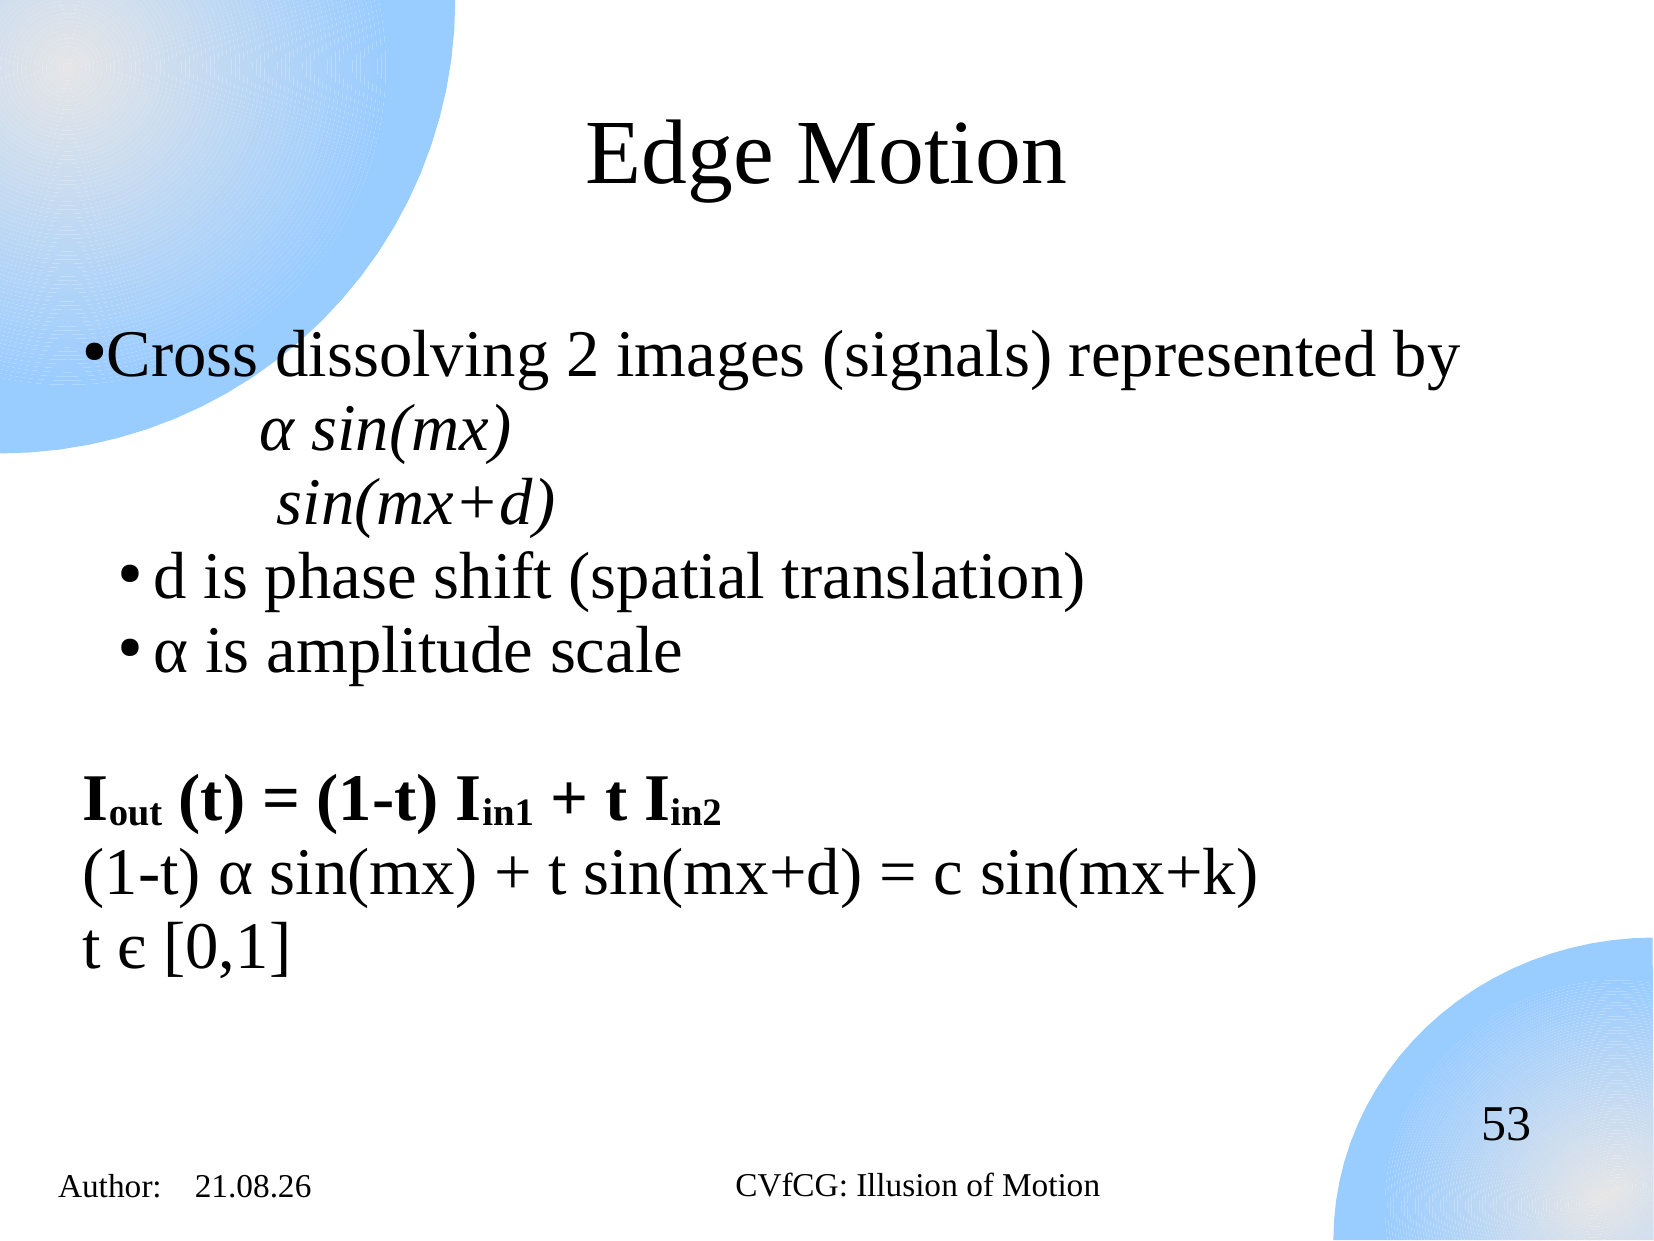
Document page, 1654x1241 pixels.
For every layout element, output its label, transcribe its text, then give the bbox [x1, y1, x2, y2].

subtitle Cross dissolving 2 images (signals) represented by α sin(mx) sin(mx+d) d is phase shift (spatial translation) α is amplitude scale Iout (t) = (1-t) Iin1 + t Iin2 (1-t) α sin(mx) + t sin(mx+d) = c sin(mx+k) t є [0,1] [82, 290, 1571, 1010]
title Edge Motion [82, 49, 1571, 257]
text_box CVfCG: Illusion of Motion [735, 1166, 1346, 1204]
text_box <number> [1401, 1095, 1611, 1152]
